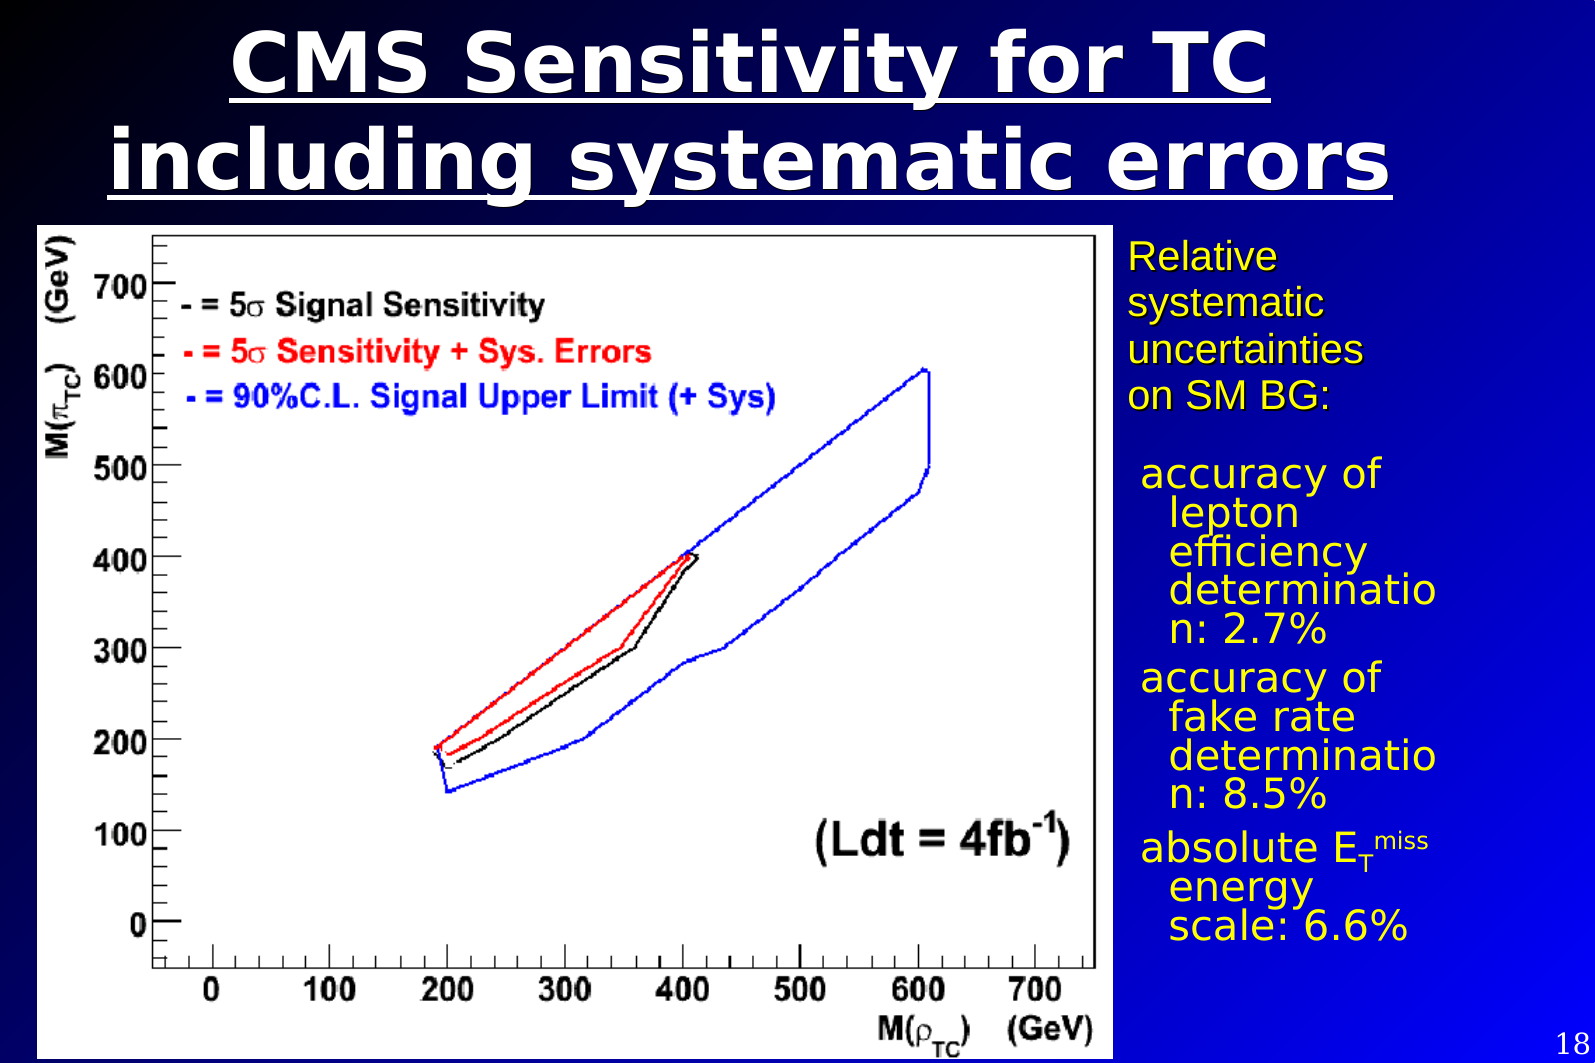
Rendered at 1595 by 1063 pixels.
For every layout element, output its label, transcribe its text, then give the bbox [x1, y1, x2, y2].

picture [37, 225, 1113, 1059]
title CMS Sensitivity for TC including systematic errors [75, 7, 1426, 218]
list accuracy of lepton efficiency determination: 2.7% accuracy of fake rate determination: 8.5% absolute ETmiss energy scale: 6.6% [1125, 450, 1463, 1001]
text_box Relative systematic uncertainties on SM BG: [1112, 225, 1426, 427]
